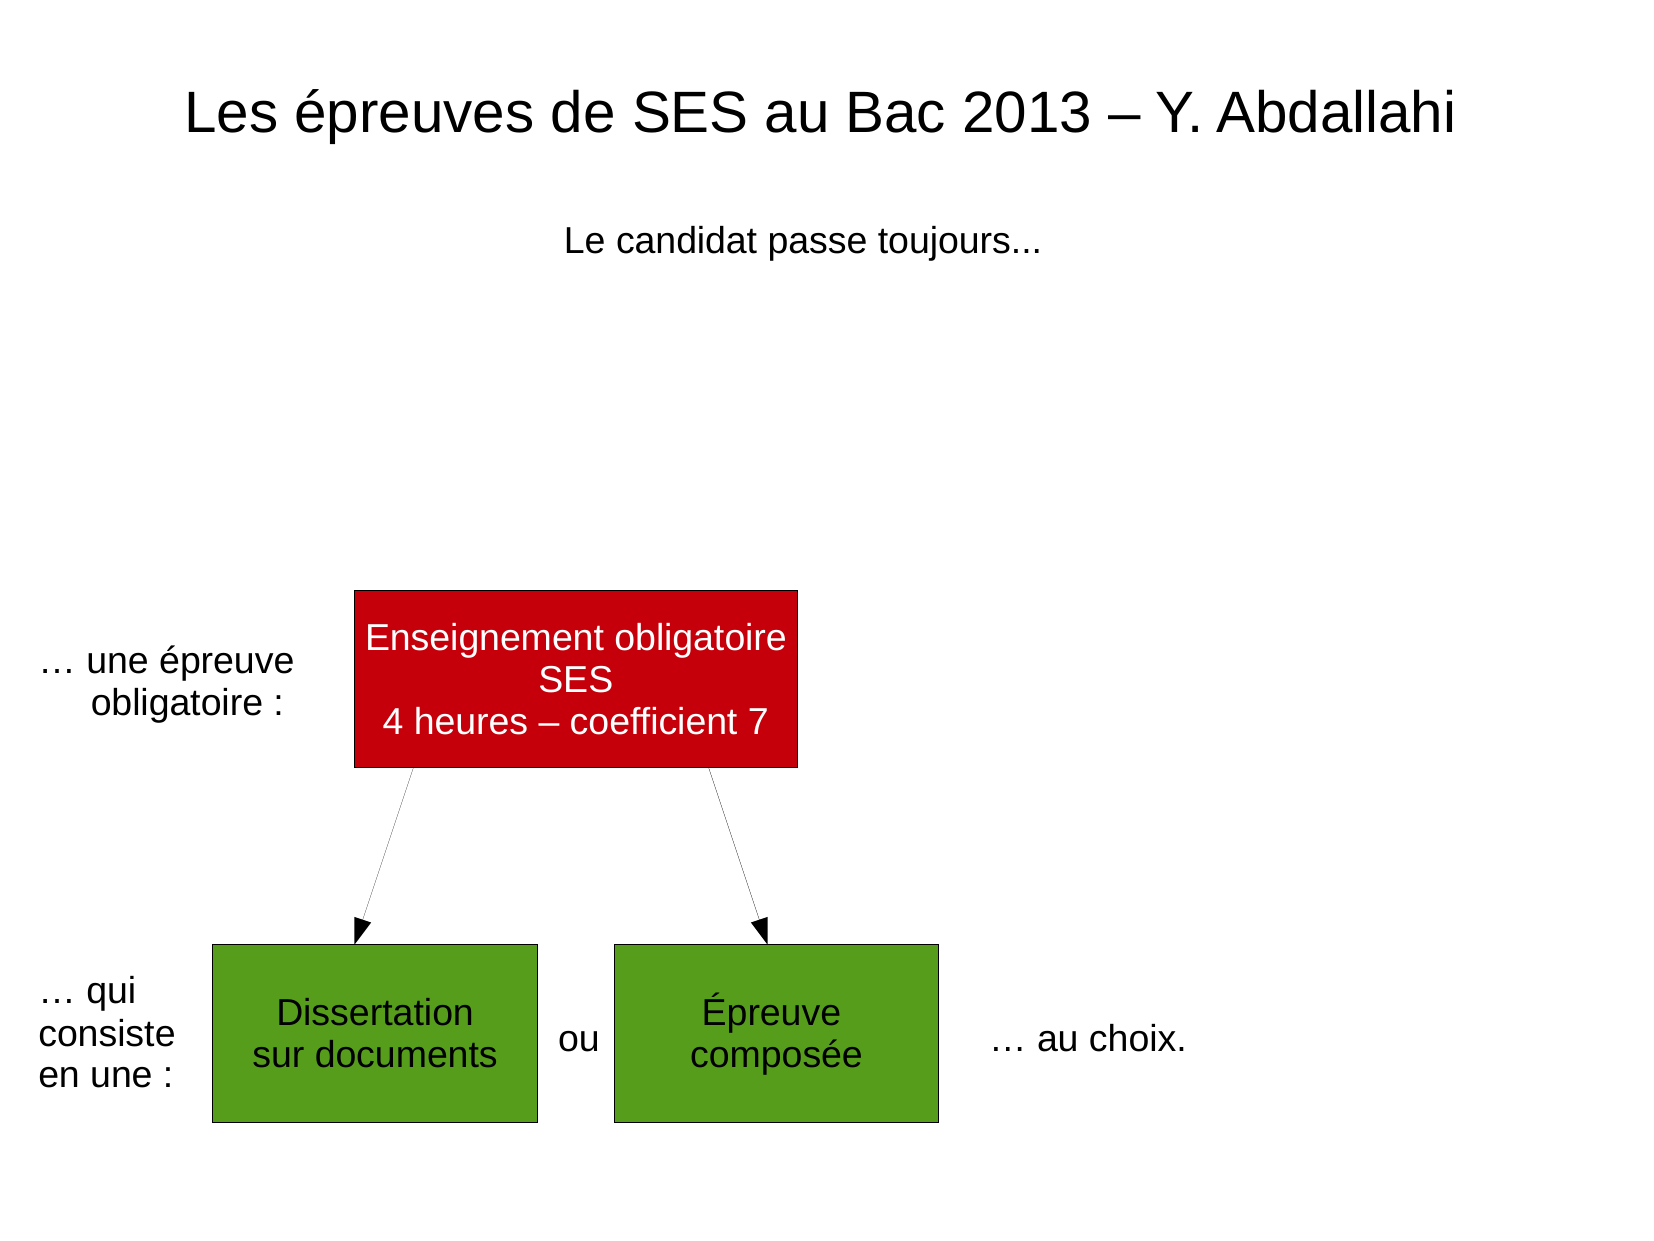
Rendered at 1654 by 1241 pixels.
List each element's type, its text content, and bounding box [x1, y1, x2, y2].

text_box Épreuve composée [614, 944, 939, 1123]
text_box … au choix. [974, 1009, 1203, 1067]
text_box ou [543, 1009, 615, 1067]
text_box Enseignement obligatoire SES 4 heures – coefficient 7 [354, 590, 798, 768]
text_box … qui consiste en une : [23, 962, 191, 1104]
text_box Dissertation sur documents [212, 944, 538, 1123]
text_box Le candidat passe toujours... [549, 212, 1059, 270]
text_box … une épreuve obligatoire : [23, 631, 321, 731]
title Les épreuves de SES au Bac 2013 – Y. Abdallahi [76, 53, 1566, 172]
